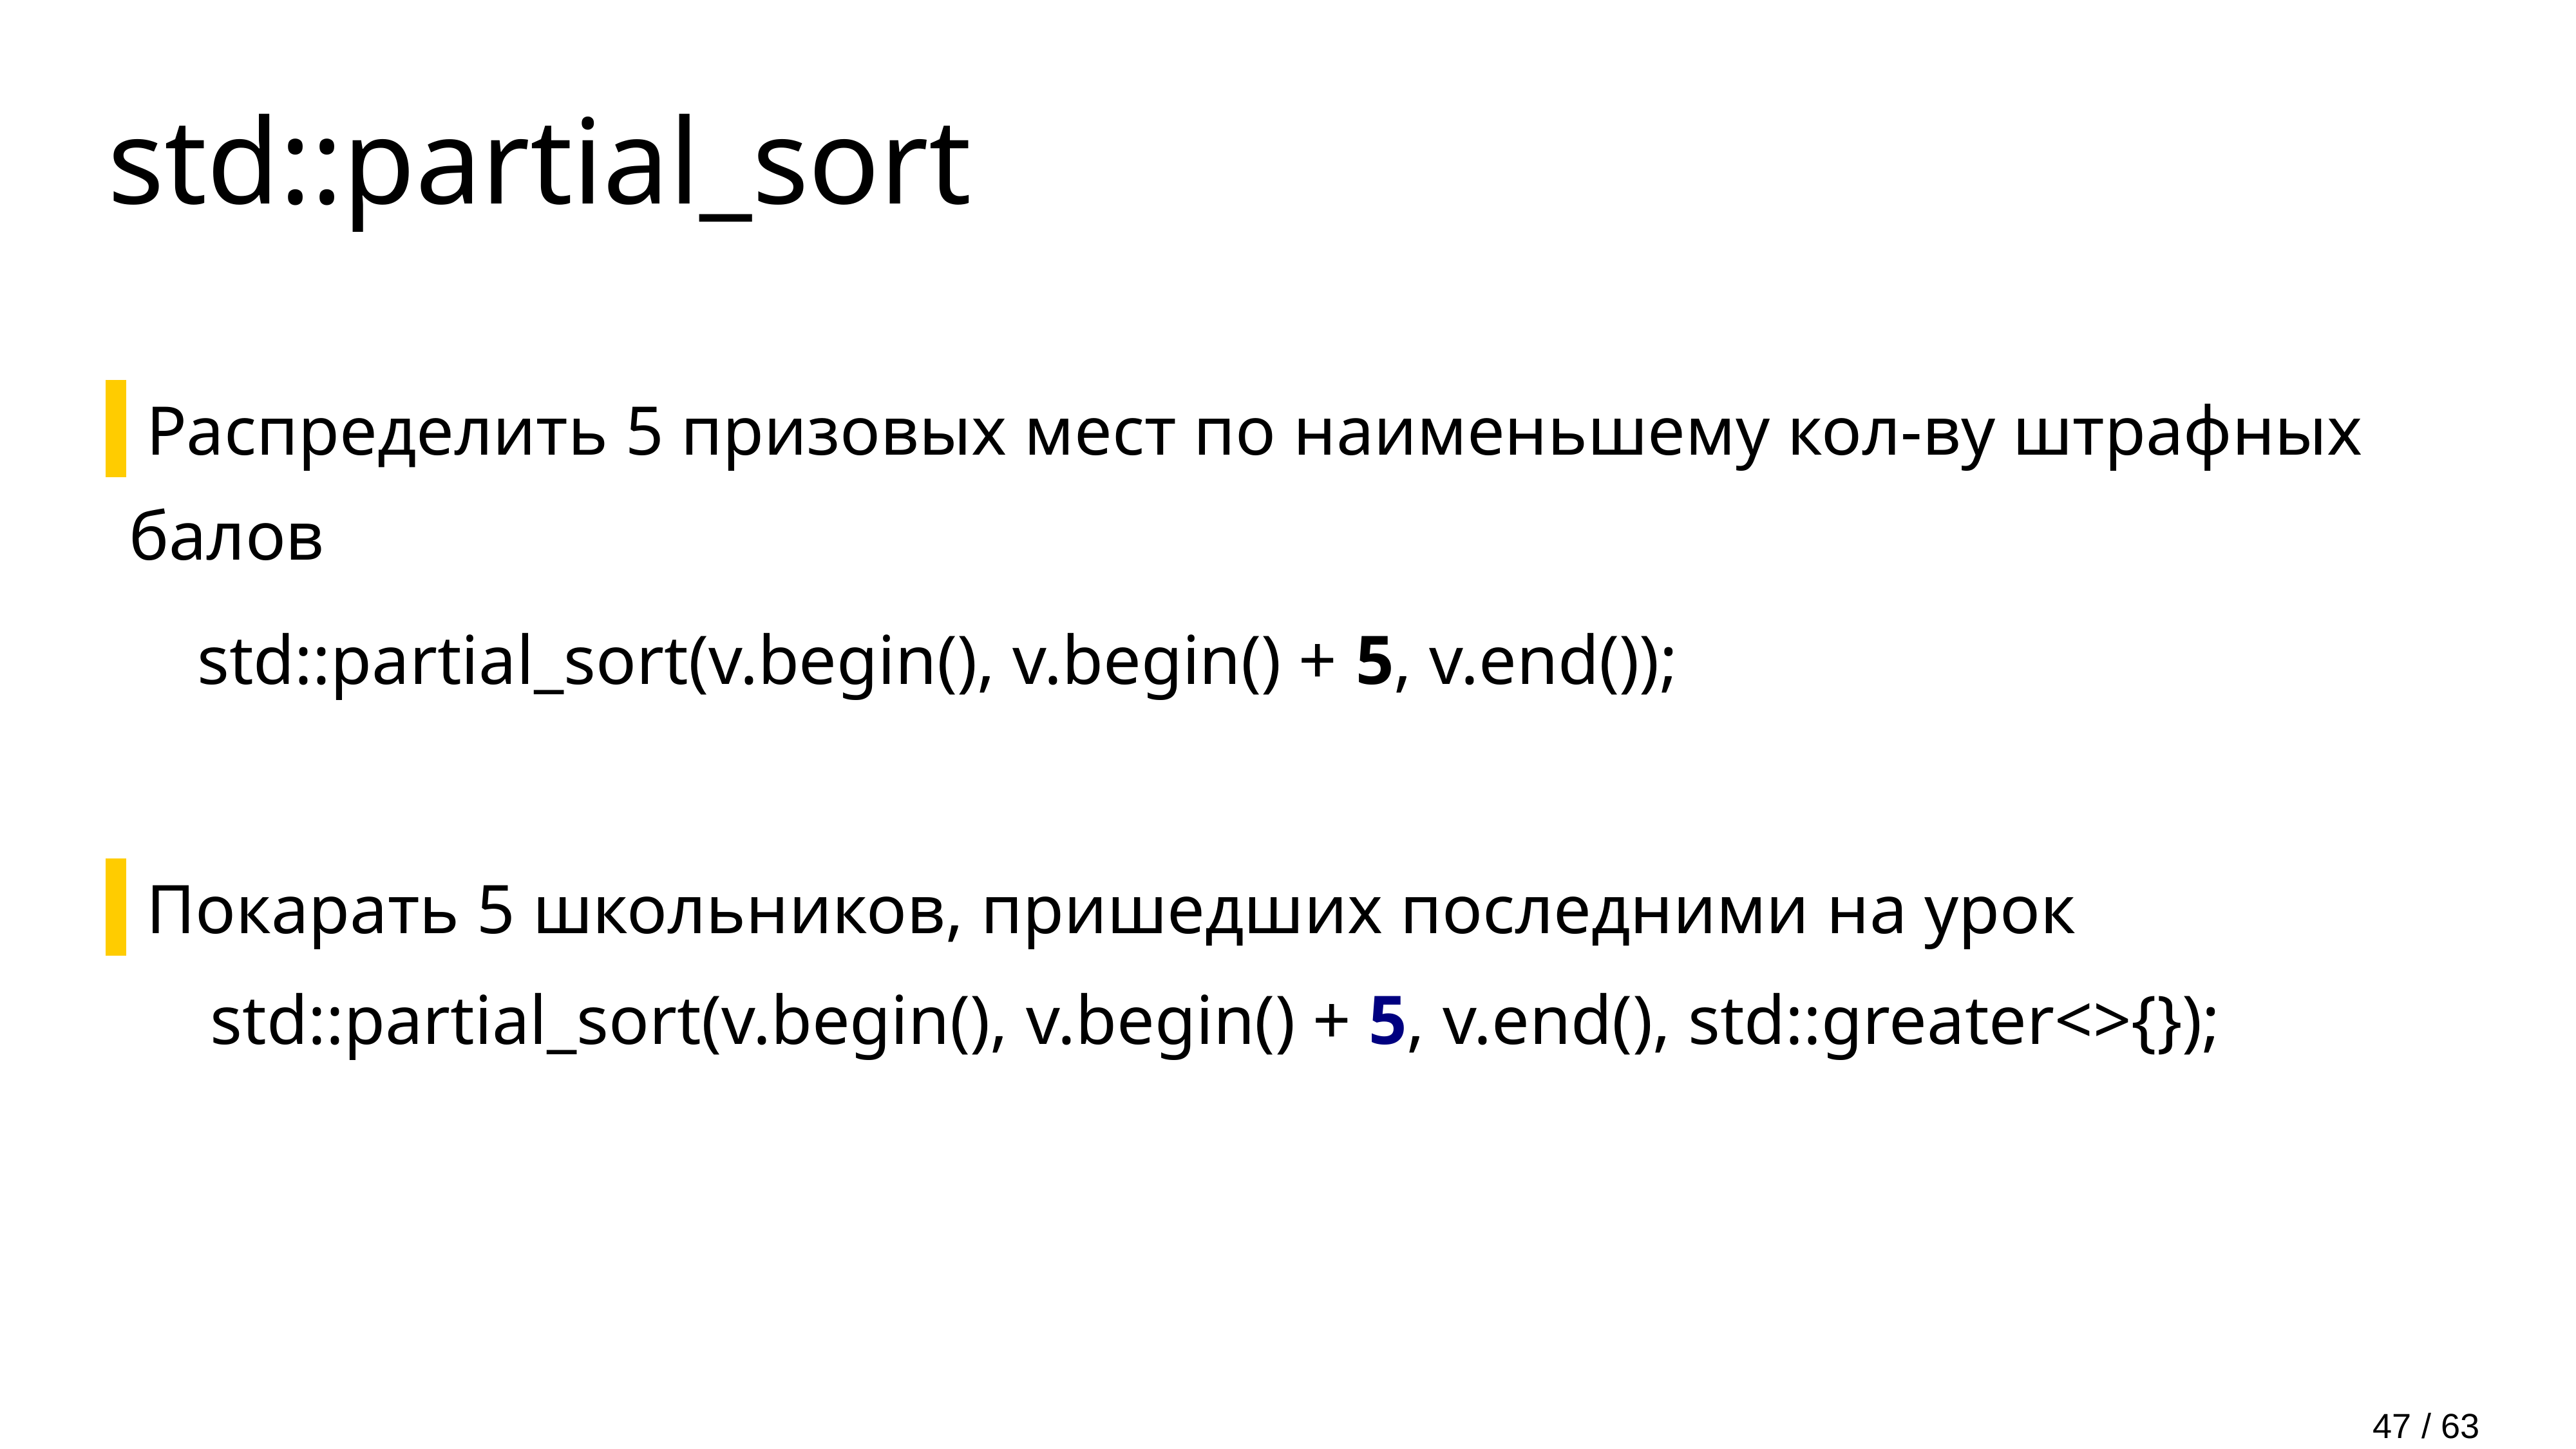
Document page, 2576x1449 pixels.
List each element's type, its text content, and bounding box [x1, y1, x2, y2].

text_box <number> / 63 [2363, 1402, 2576, 1449]
text_box Распределить 5 призовых мест по наименьшему кол-ву штрафных балов std::partial_sort(v.begin(), v.begin() + 5, v.end()); Покарать 5 школьников, пришедших последними на урок std::partial_sort(v.begin(), v.begin() + 5, v.end(), std::greater<>{}); [96, 364, 2512, 1419]
title std::partial_sort [108, 80, 2468, 242]
